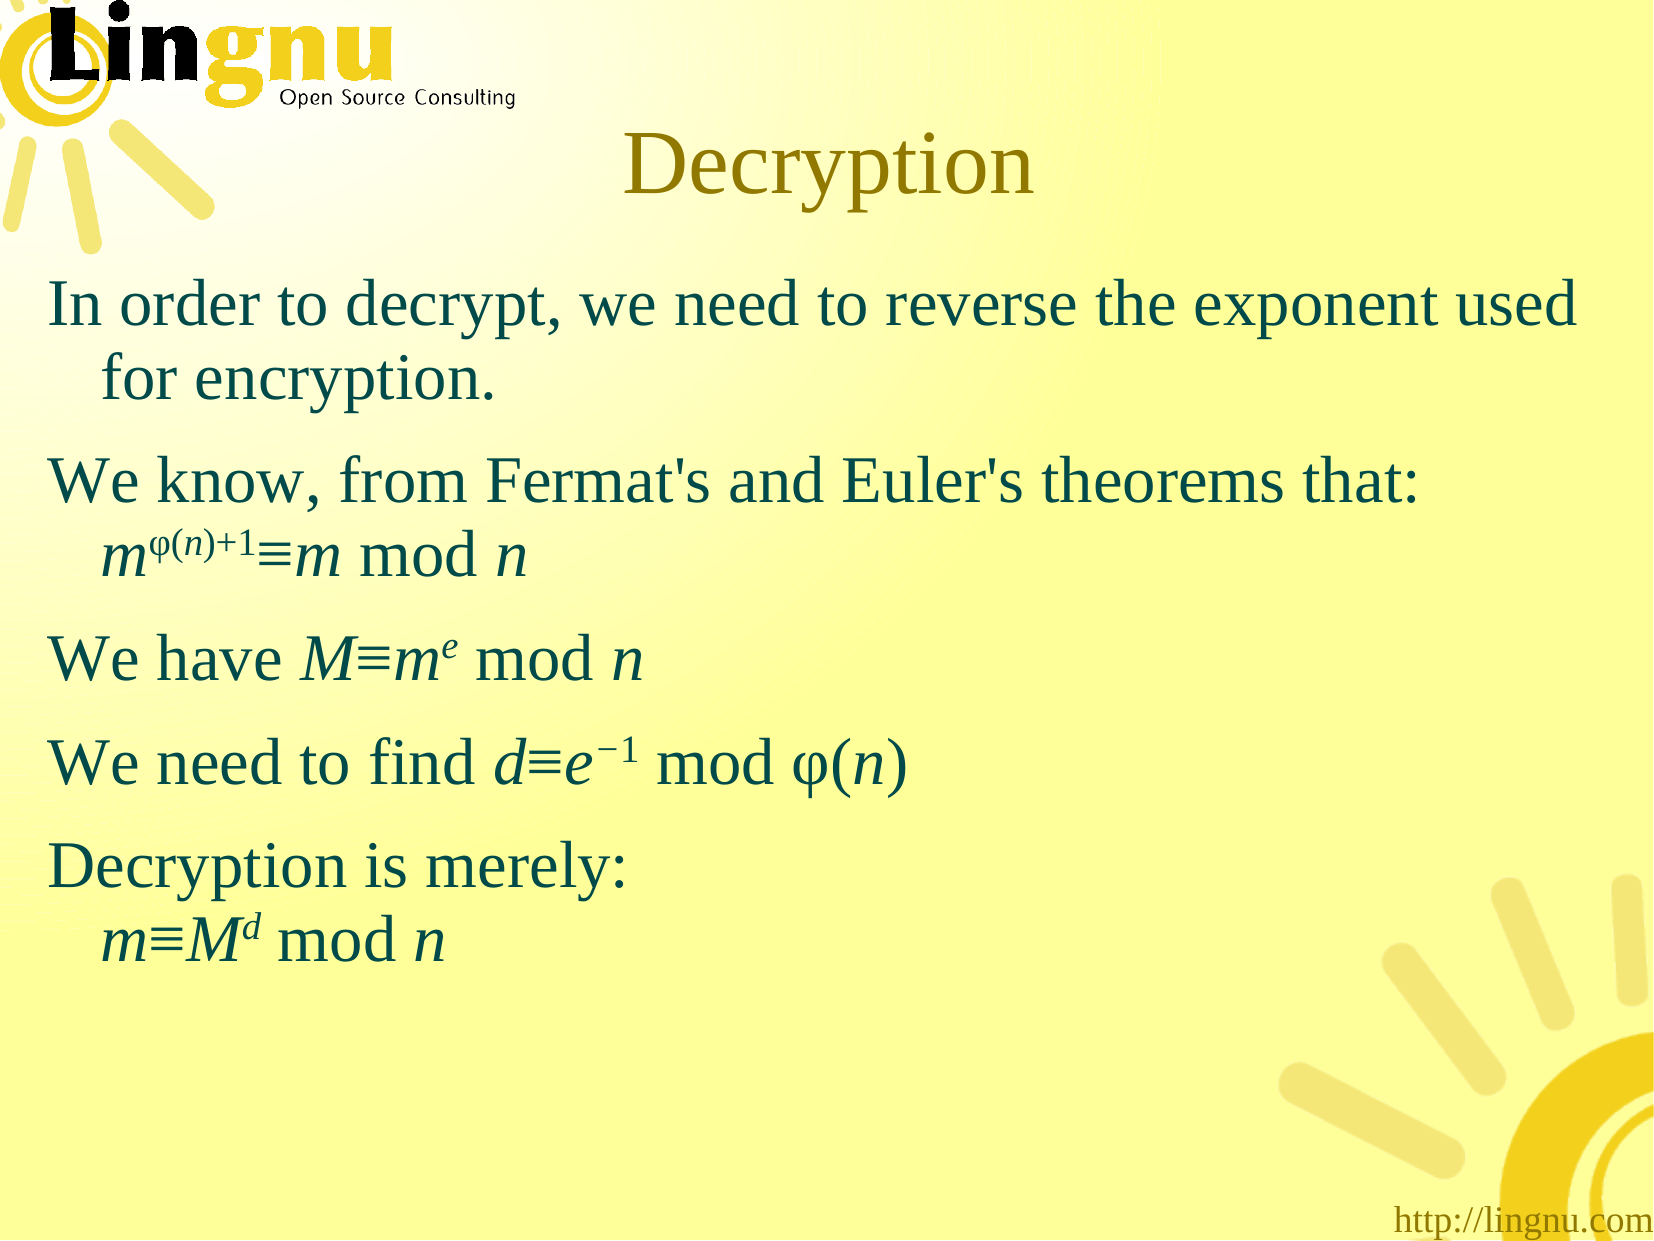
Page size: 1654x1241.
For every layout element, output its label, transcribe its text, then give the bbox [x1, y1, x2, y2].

list In order to decrypt, we need to reverse the exponent used for encryption. We know, from Fermat's and Euler's theorems that: mφ(n)+1≡m mod n We have M≡me mod n We need to find d≡e−1 mod φ(n) Decryption is merely: m≡Md mod n [29, 265, 1625, 1127]
picture [1256, 871, 1654, 1241]
title Decryption [123, 58, 1536, 265]
picture [0, 0, 516, 256]
